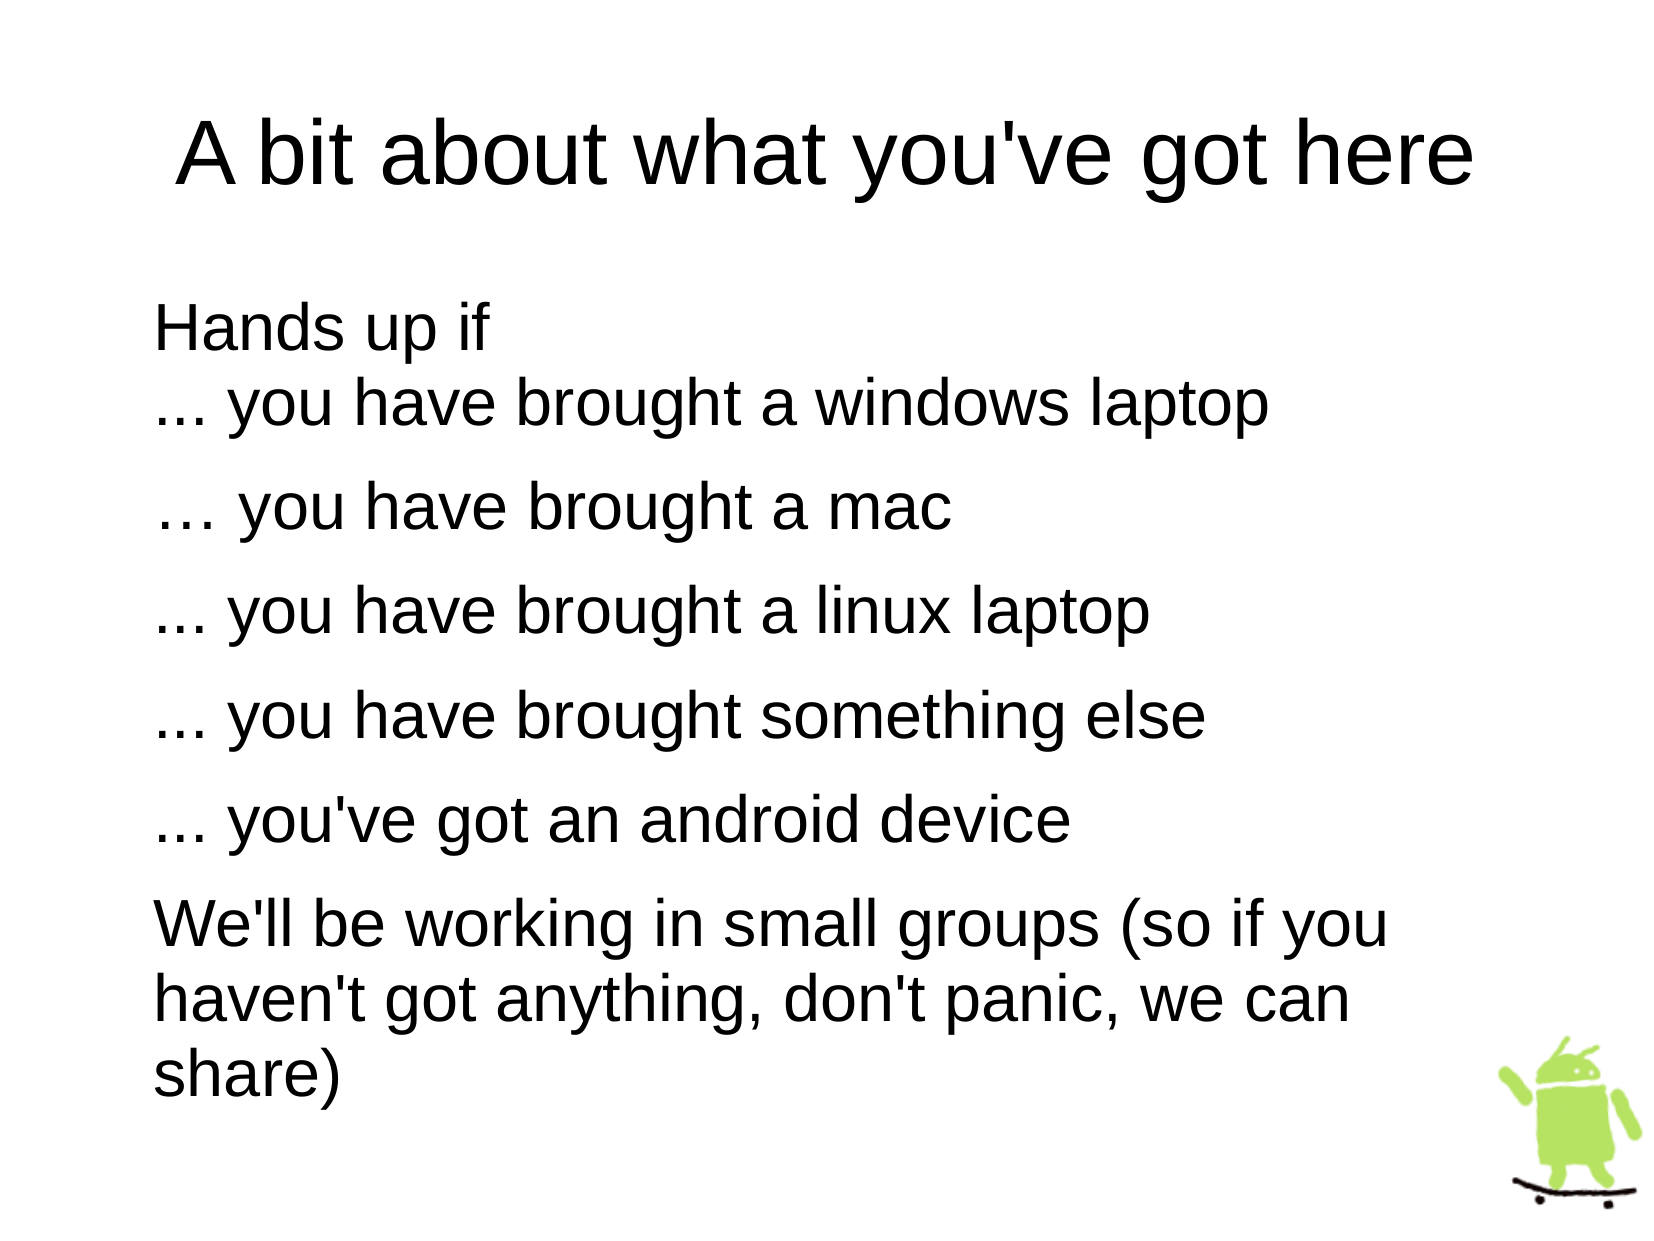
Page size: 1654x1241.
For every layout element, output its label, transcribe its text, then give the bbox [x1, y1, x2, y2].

picture [1497, 1019, 1654, 1236]
list Hands up if ... you have brought a windows laptop … you have brought a mac ... you have brought a linux laptop ... you have brought something else ... you've got an android device We'll be working in small groups (so if you haven't got anything, don't panic, we can share) [82, 290, 1538, 1126]
title A bit about what you've got here [82, 49, 1571, 257]
